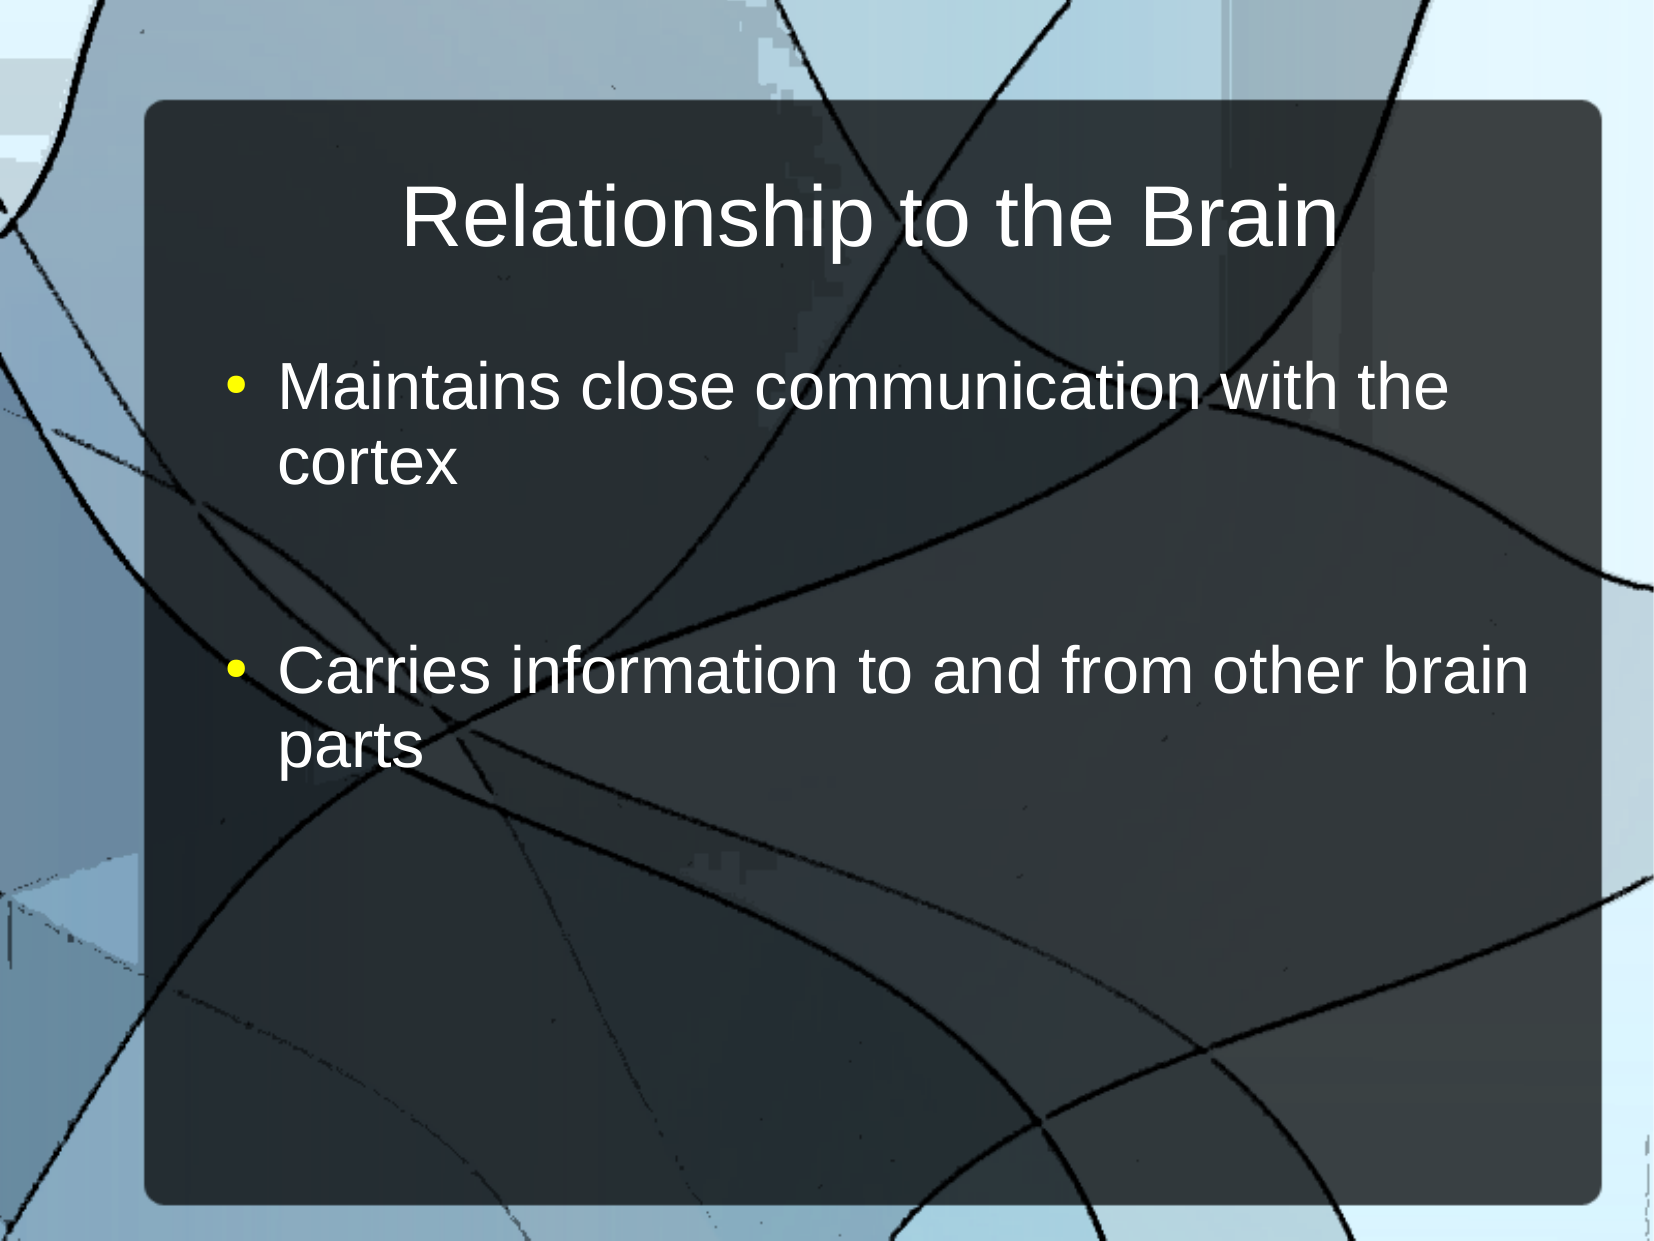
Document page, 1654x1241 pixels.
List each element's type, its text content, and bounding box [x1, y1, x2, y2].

list Maintains close communication with the cortex Carries information to and from other brain parts [206, 349, 1571, 1034]
title Relationship to the Brain [159, 108, 1583, 325]
picture [0, 0, 1654, 1241]
